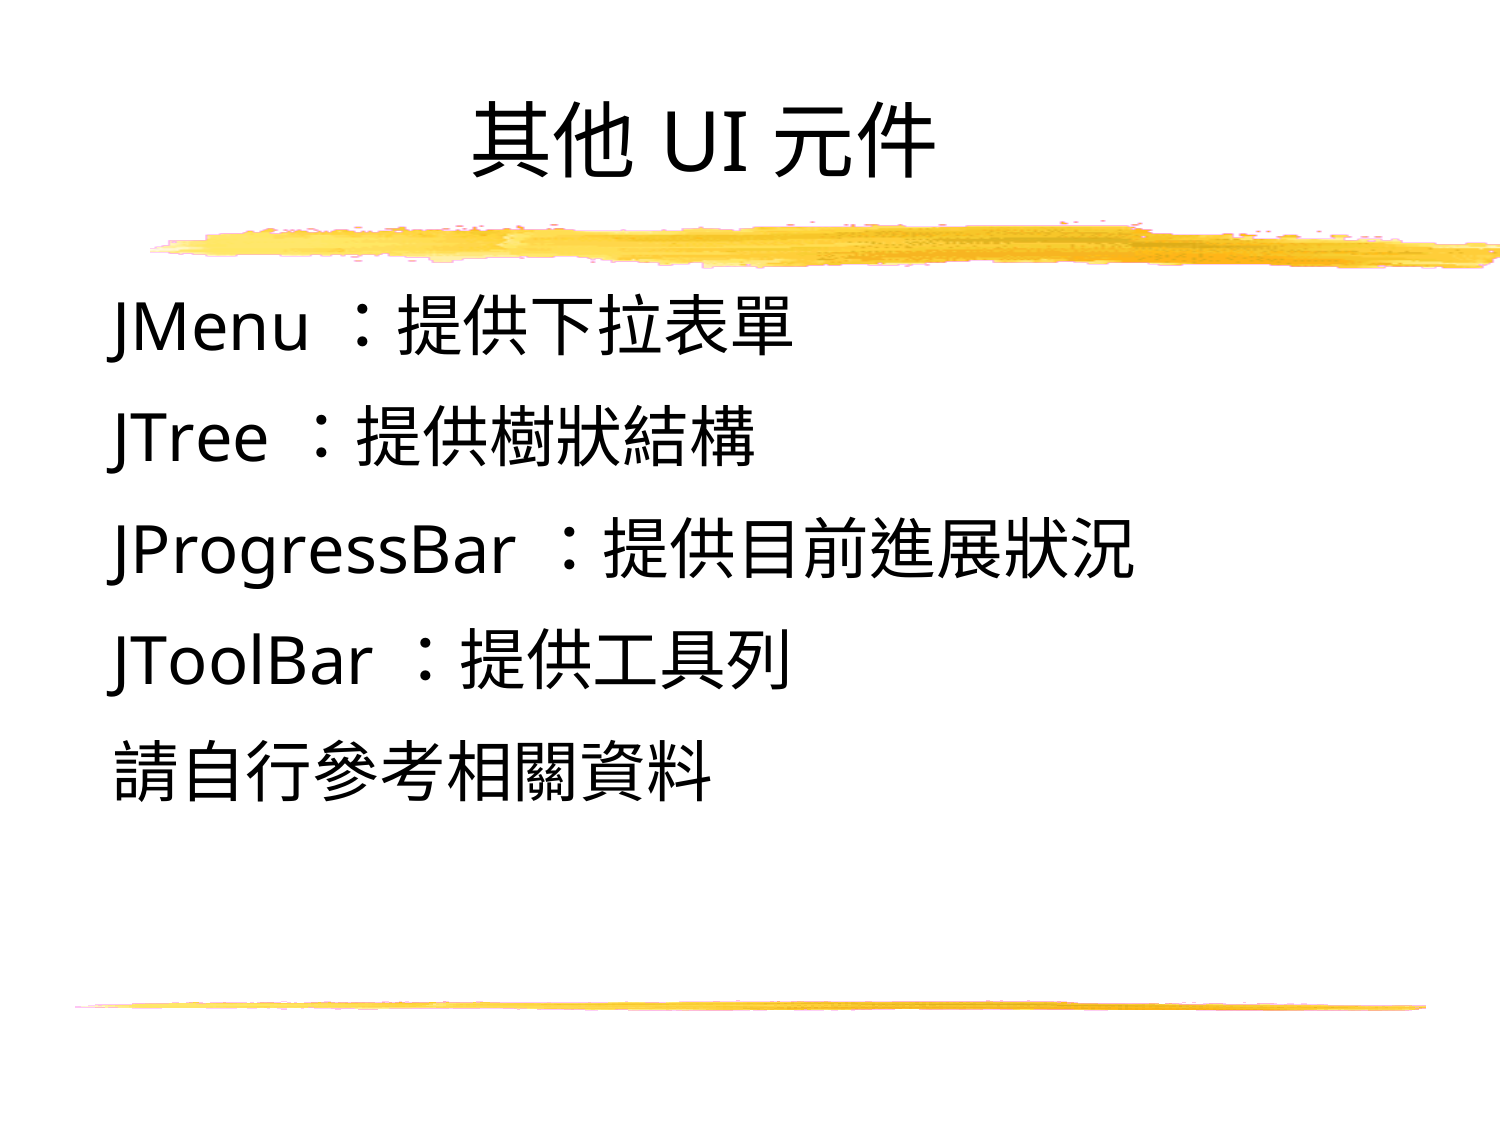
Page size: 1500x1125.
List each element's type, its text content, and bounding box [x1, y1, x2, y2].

list JMenu：提供下拉表單 JTree：提供樹狀結構 JProgressBar：提供目前進展狀況 JToolBar：提供工具列 請自行參考相關資料 [112, 272, 1388, 1000]
title 其他UI元件 [66, 35, 1342, 225]
picture [75, 999, 1426, 1013]
picture [150, 215, 1500, 279]
